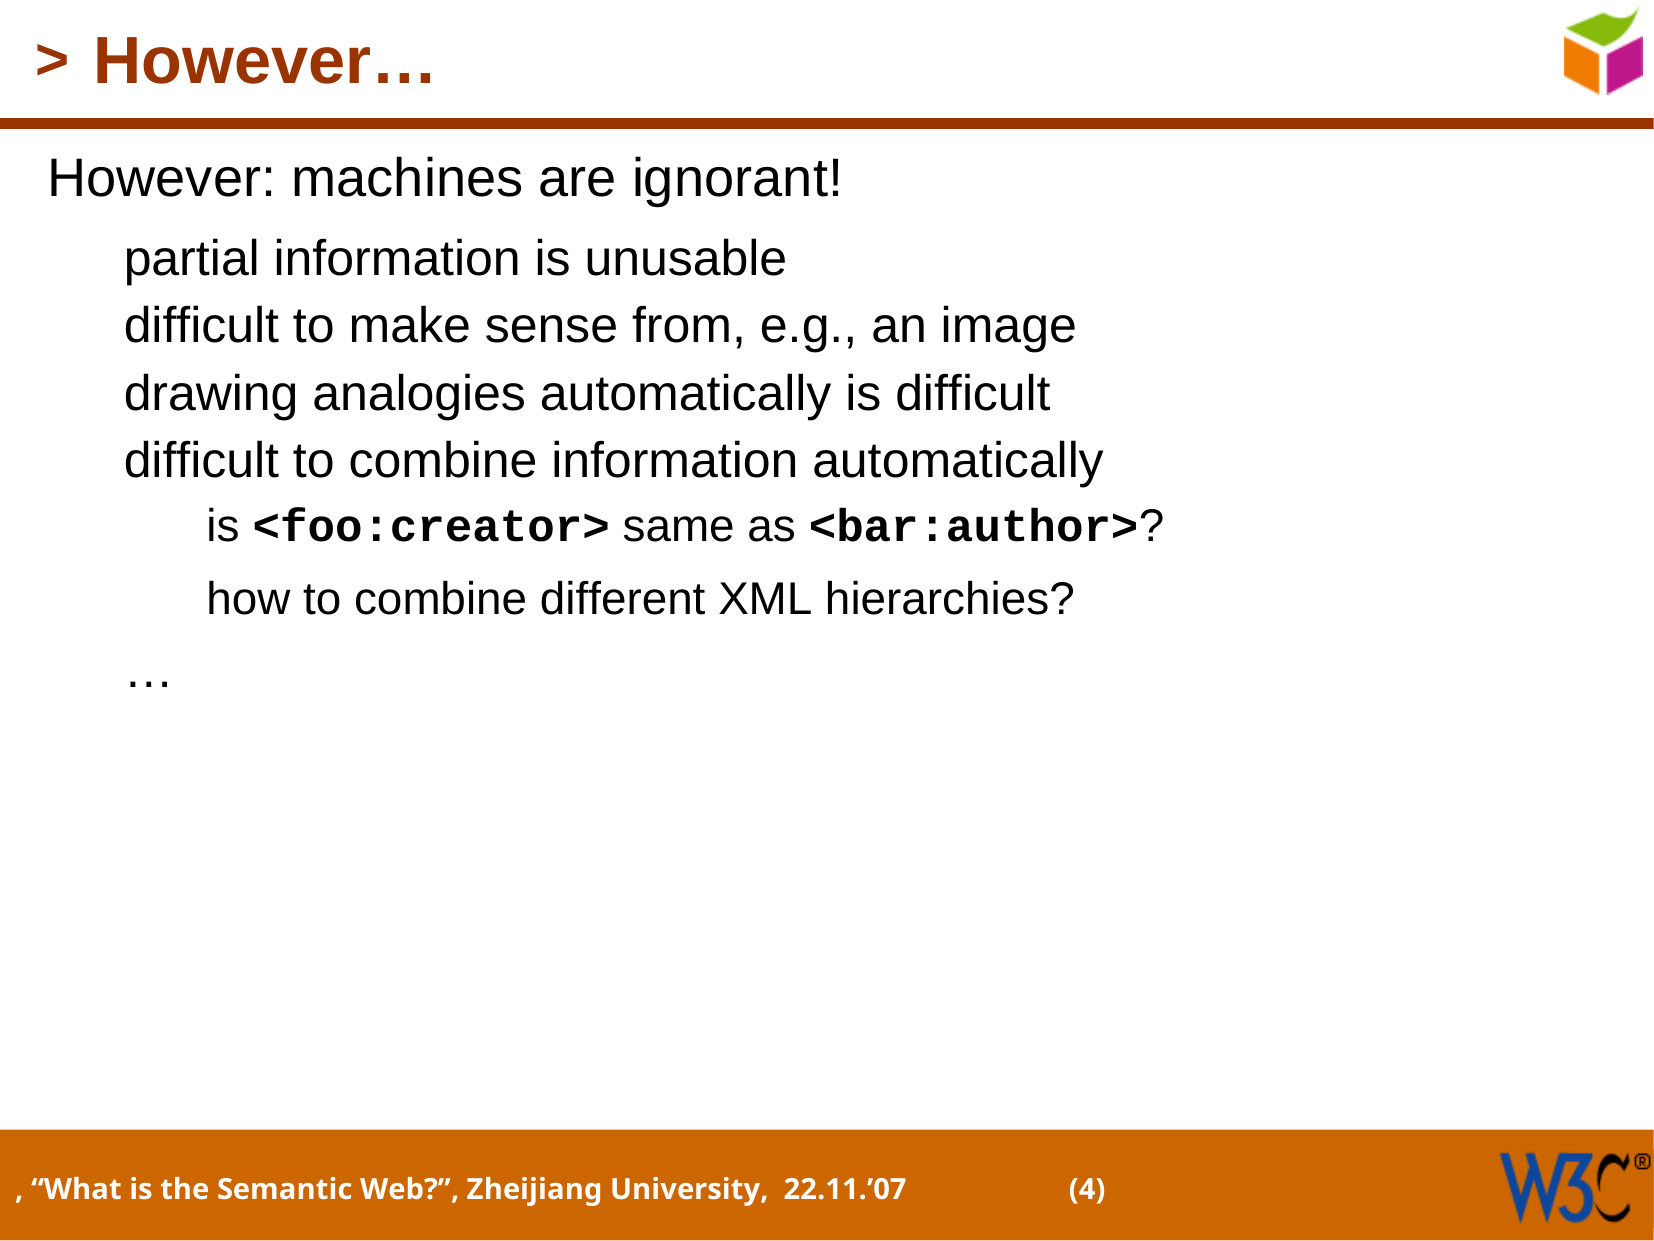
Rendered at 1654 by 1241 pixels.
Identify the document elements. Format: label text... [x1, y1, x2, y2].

list However: machines are ignorant! partial information is unusable difficult to make sense from, e.g., an image drawing analogies automatically is difficult difficult to combine information automatically is <foo:creator> same as <bar:author>? how to combine different XML hierarchies? … [29, 147, 1624, 1119]
picture [1564, 5, 1643, 95]
picture [1495, 1149, 1654, 1228]
title However… [93, 7, 1493, 111]
